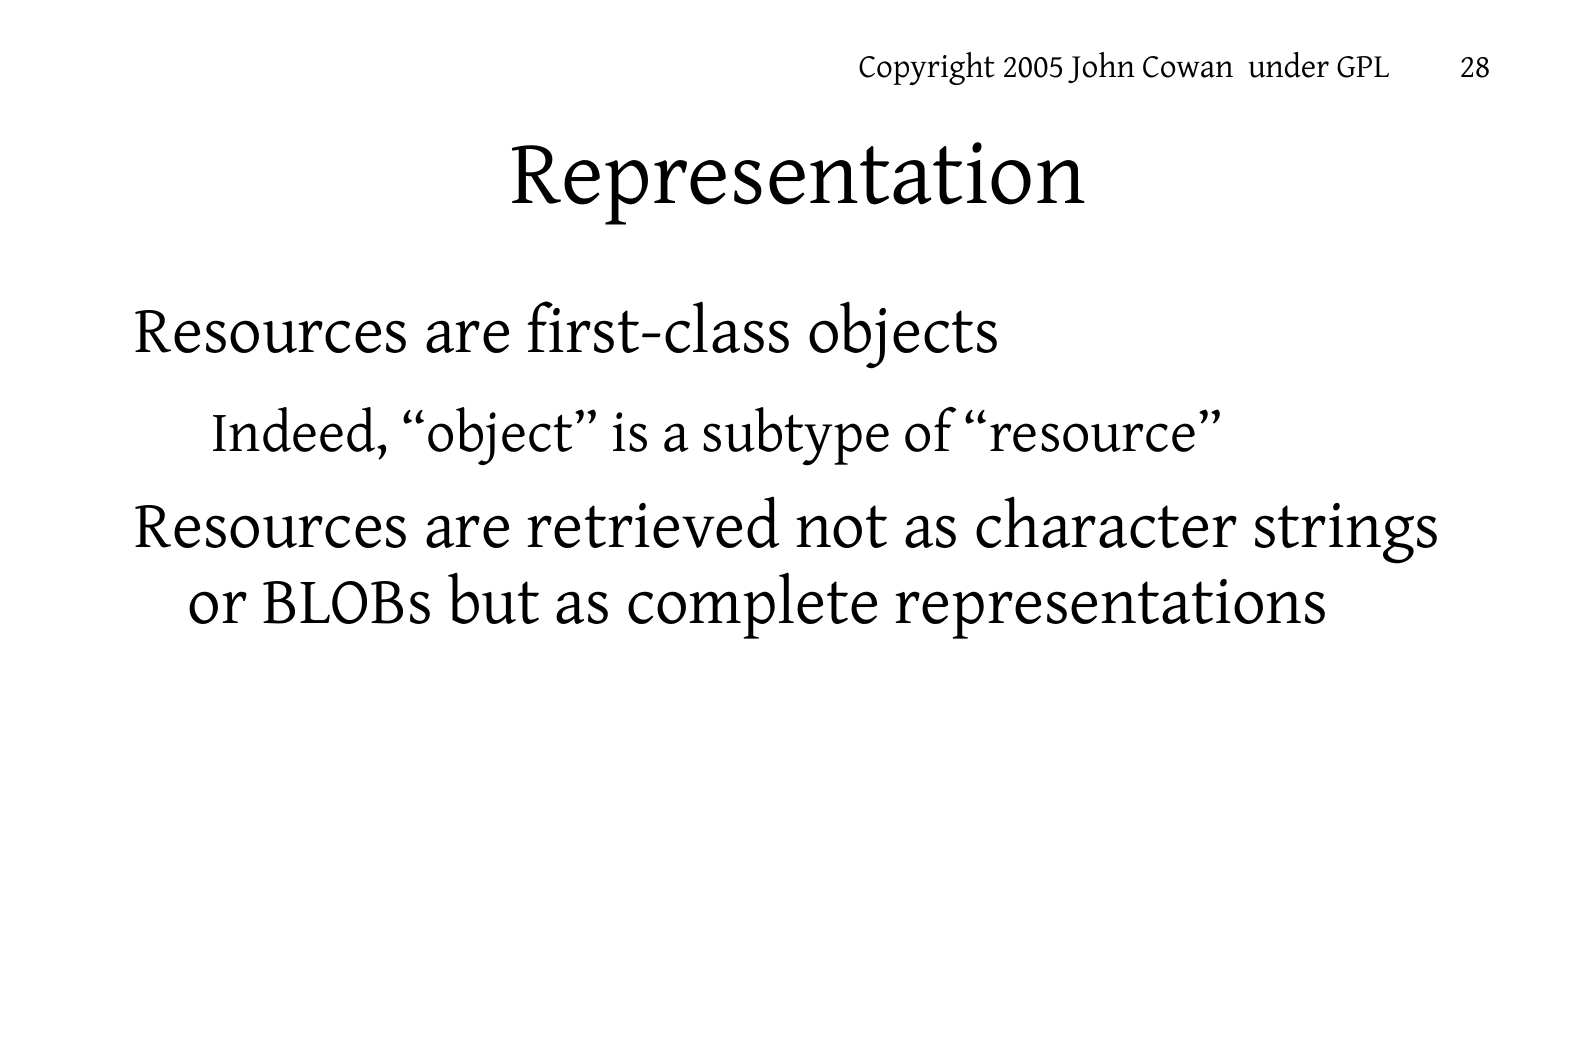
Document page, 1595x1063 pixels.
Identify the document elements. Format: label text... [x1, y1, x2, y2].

title Representation [117, 88, 1479, 266]
list Resources are first-class objects Indeed, “object” is a subtype of “resource” Resources are retrieved not as character strings or BLOBs but as complete representations [117, 295, 1479, 966]
